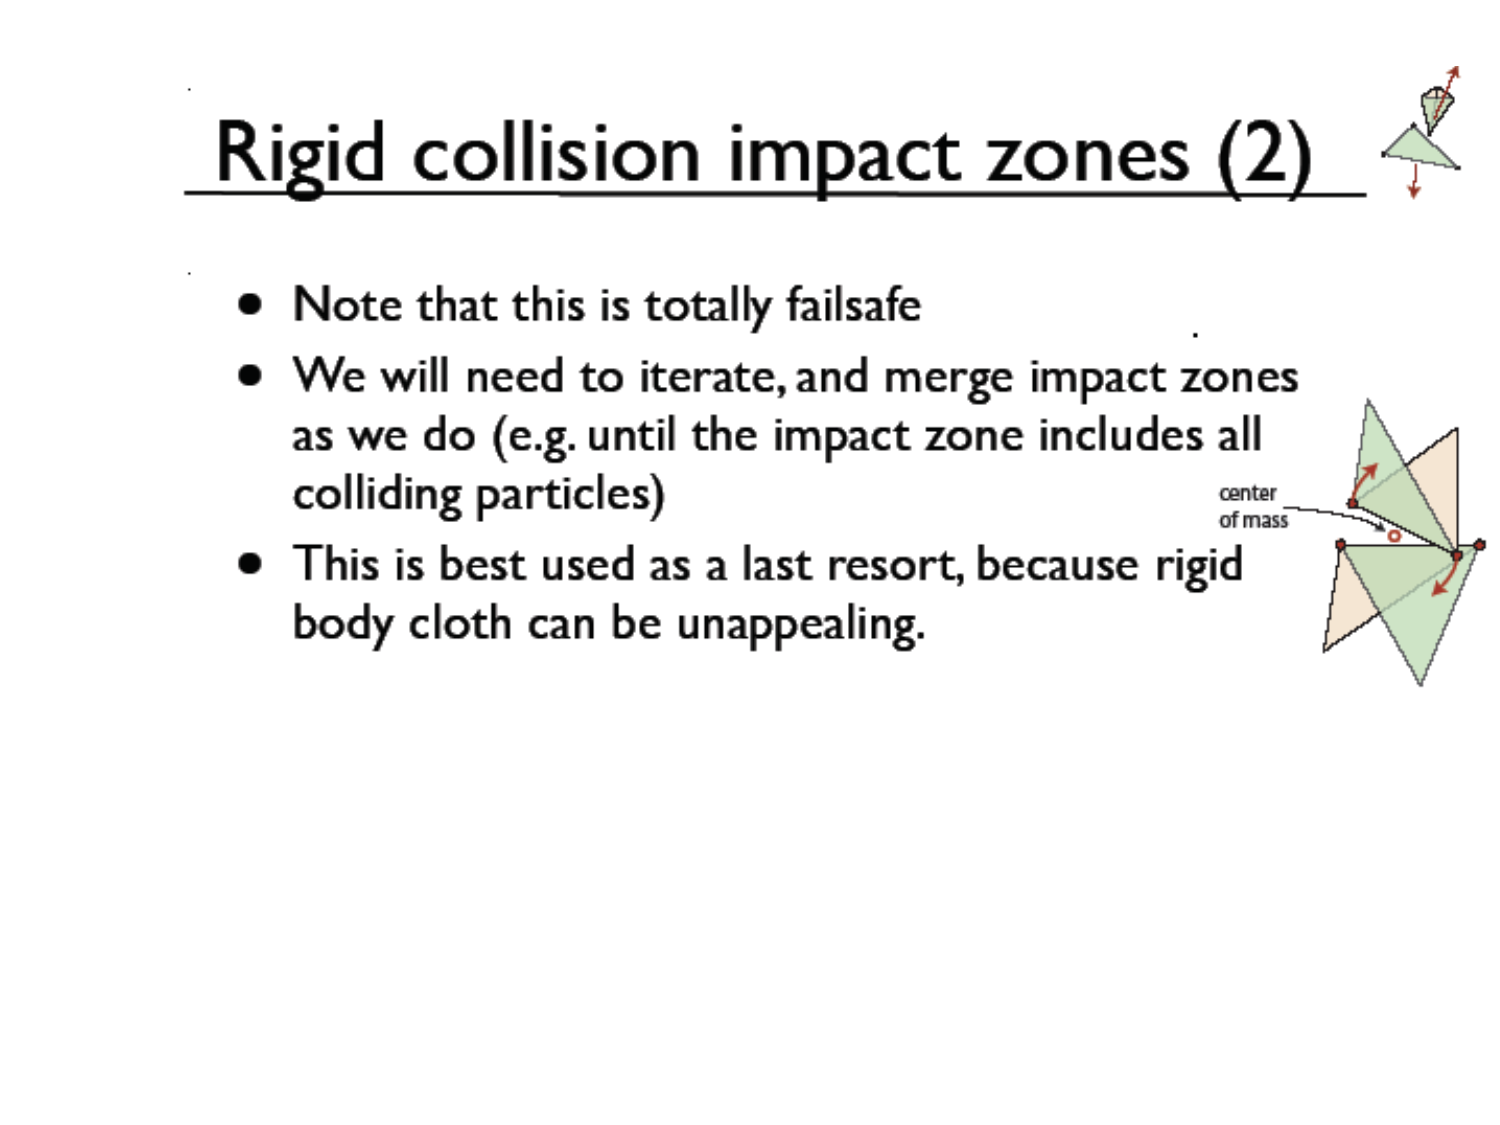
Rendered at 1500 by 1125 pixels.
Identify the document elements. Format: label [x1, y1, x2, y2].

picture [53, 66, 1500, 796]
